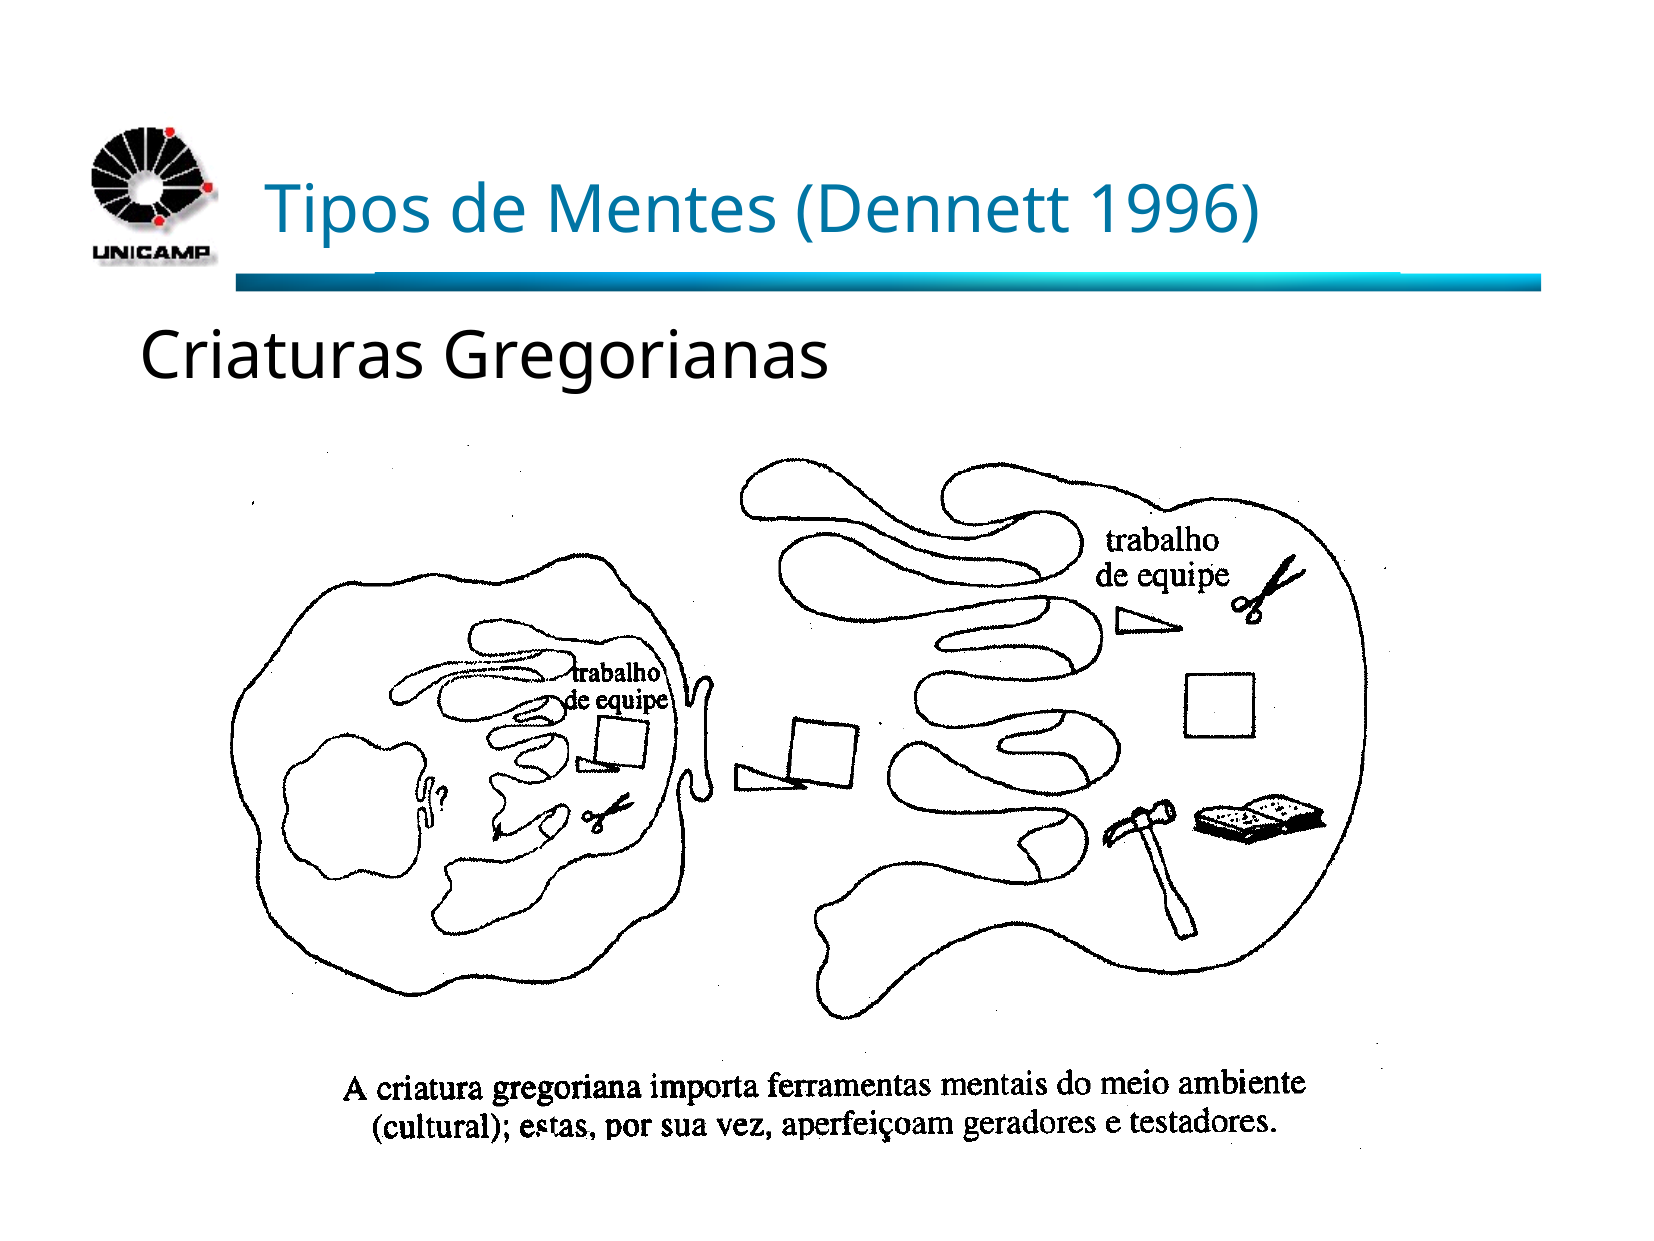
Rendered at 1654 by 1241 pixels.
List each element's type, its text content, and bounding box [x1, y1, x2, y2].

title Tipos de Mentes (Dennett 1996) [257, 41, 1581, 248]
picture [125, 272, 1654, 295]
list Criaturas Gregorianas [82, 340, 1562, 1096]
picture [206, 435, 1414, 1182]
